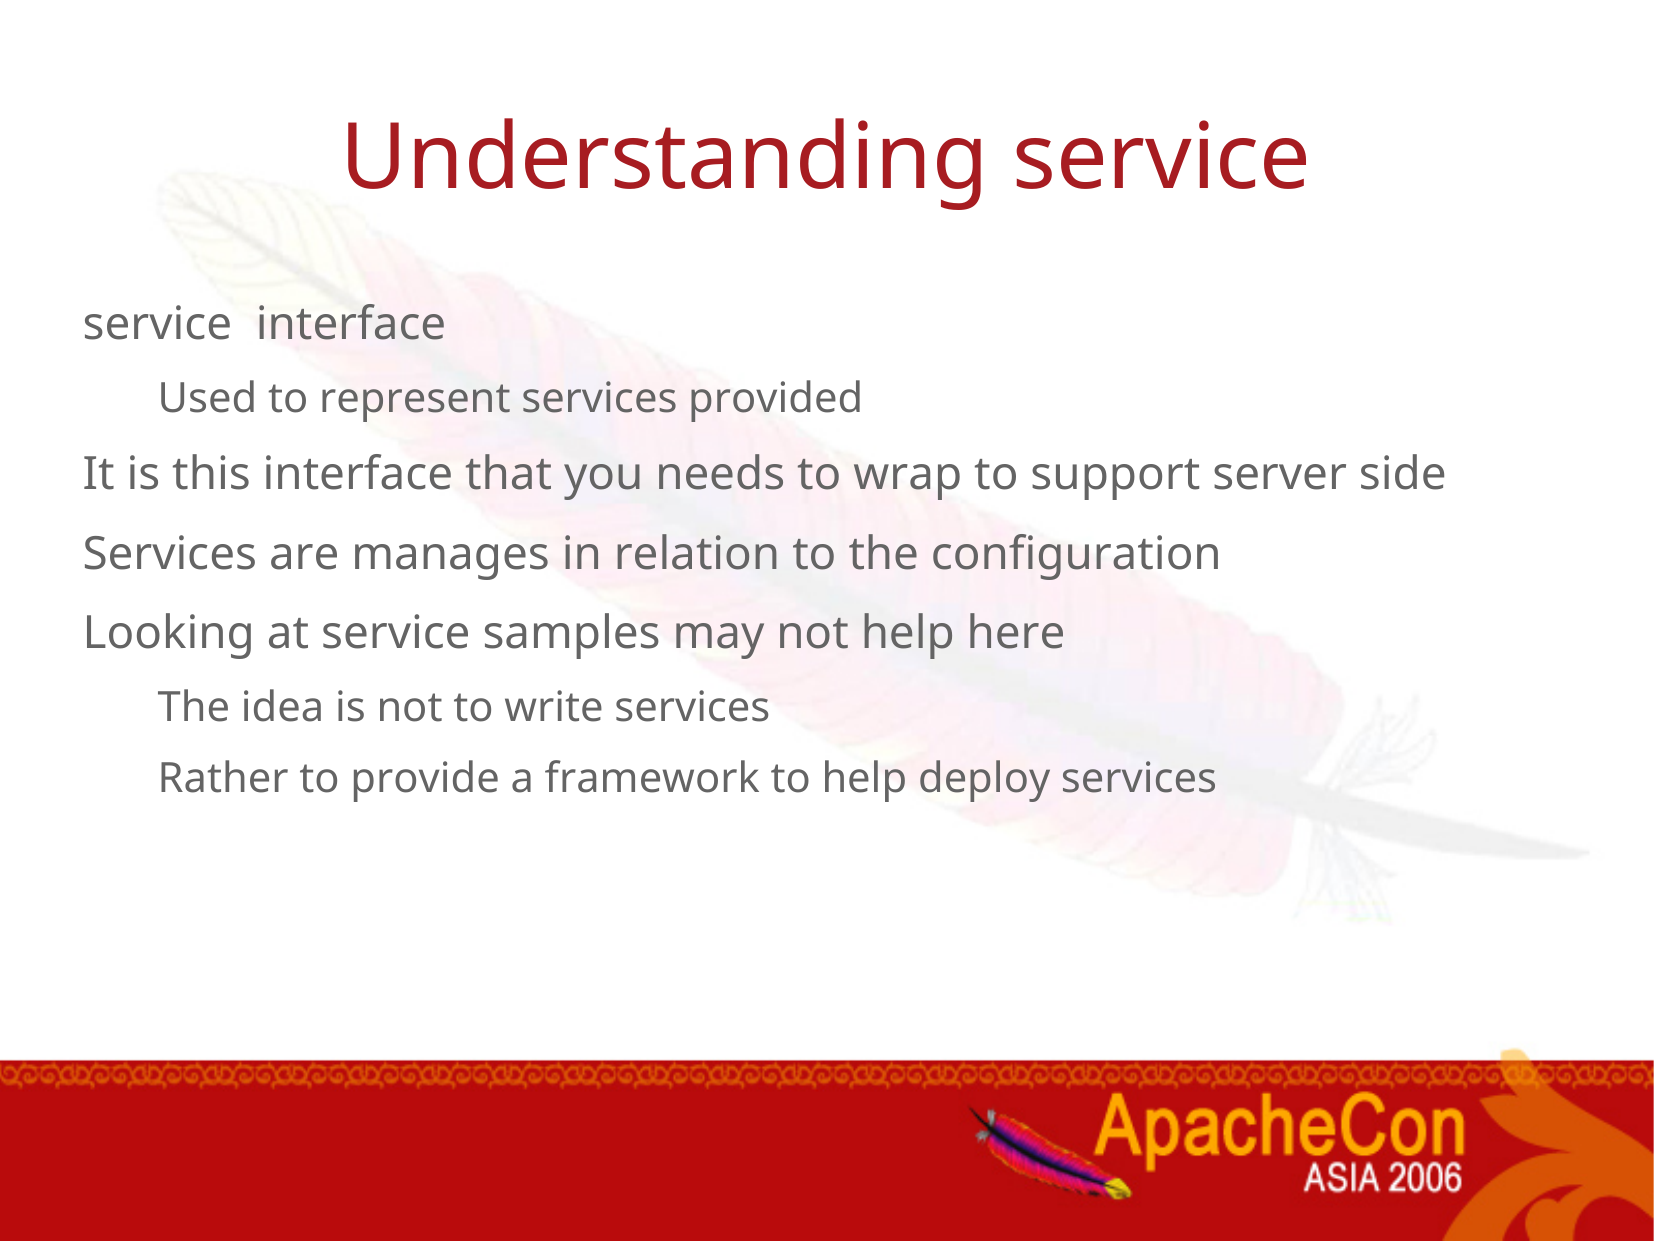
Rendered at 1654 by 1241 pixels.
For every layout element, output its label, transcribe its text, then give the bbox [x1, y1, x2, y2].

title Understanding service [82, 49, 1571, 257]
picture [0, 0, 1654, 1241]
list service interface Used to represent services provided It is this interface that you needs to wrap to support server side Services are manages in relation to the configuration Looking at service samples may not help here The idea is not to write services Rather to provide a framework to help deploy services [82, 290, 1571, 1109]
